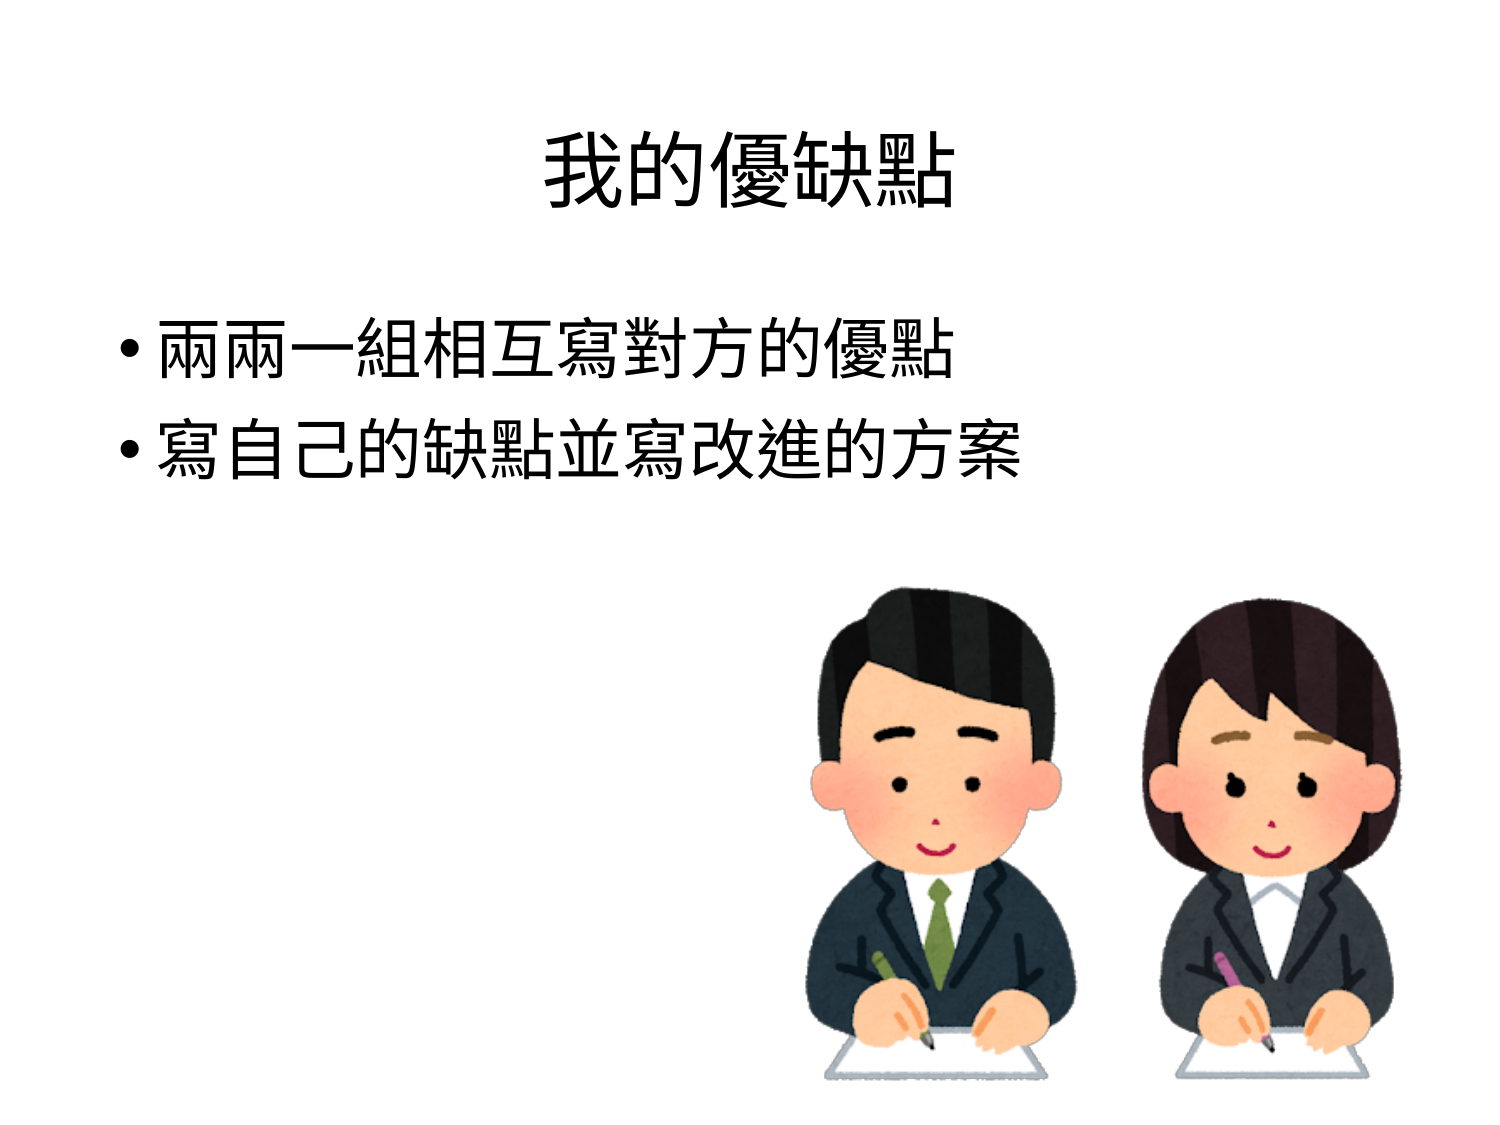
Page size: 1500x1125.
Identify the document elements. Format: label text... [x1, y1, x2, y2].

picture [735, 573, 1461, 1091]
list 兩兩一組相互寫對方的優點 寫自己的缺點並寫改進的方案 [103, 299, 1397, 1014]
title 我的優缺點 [103, 59, 1397, 278]
